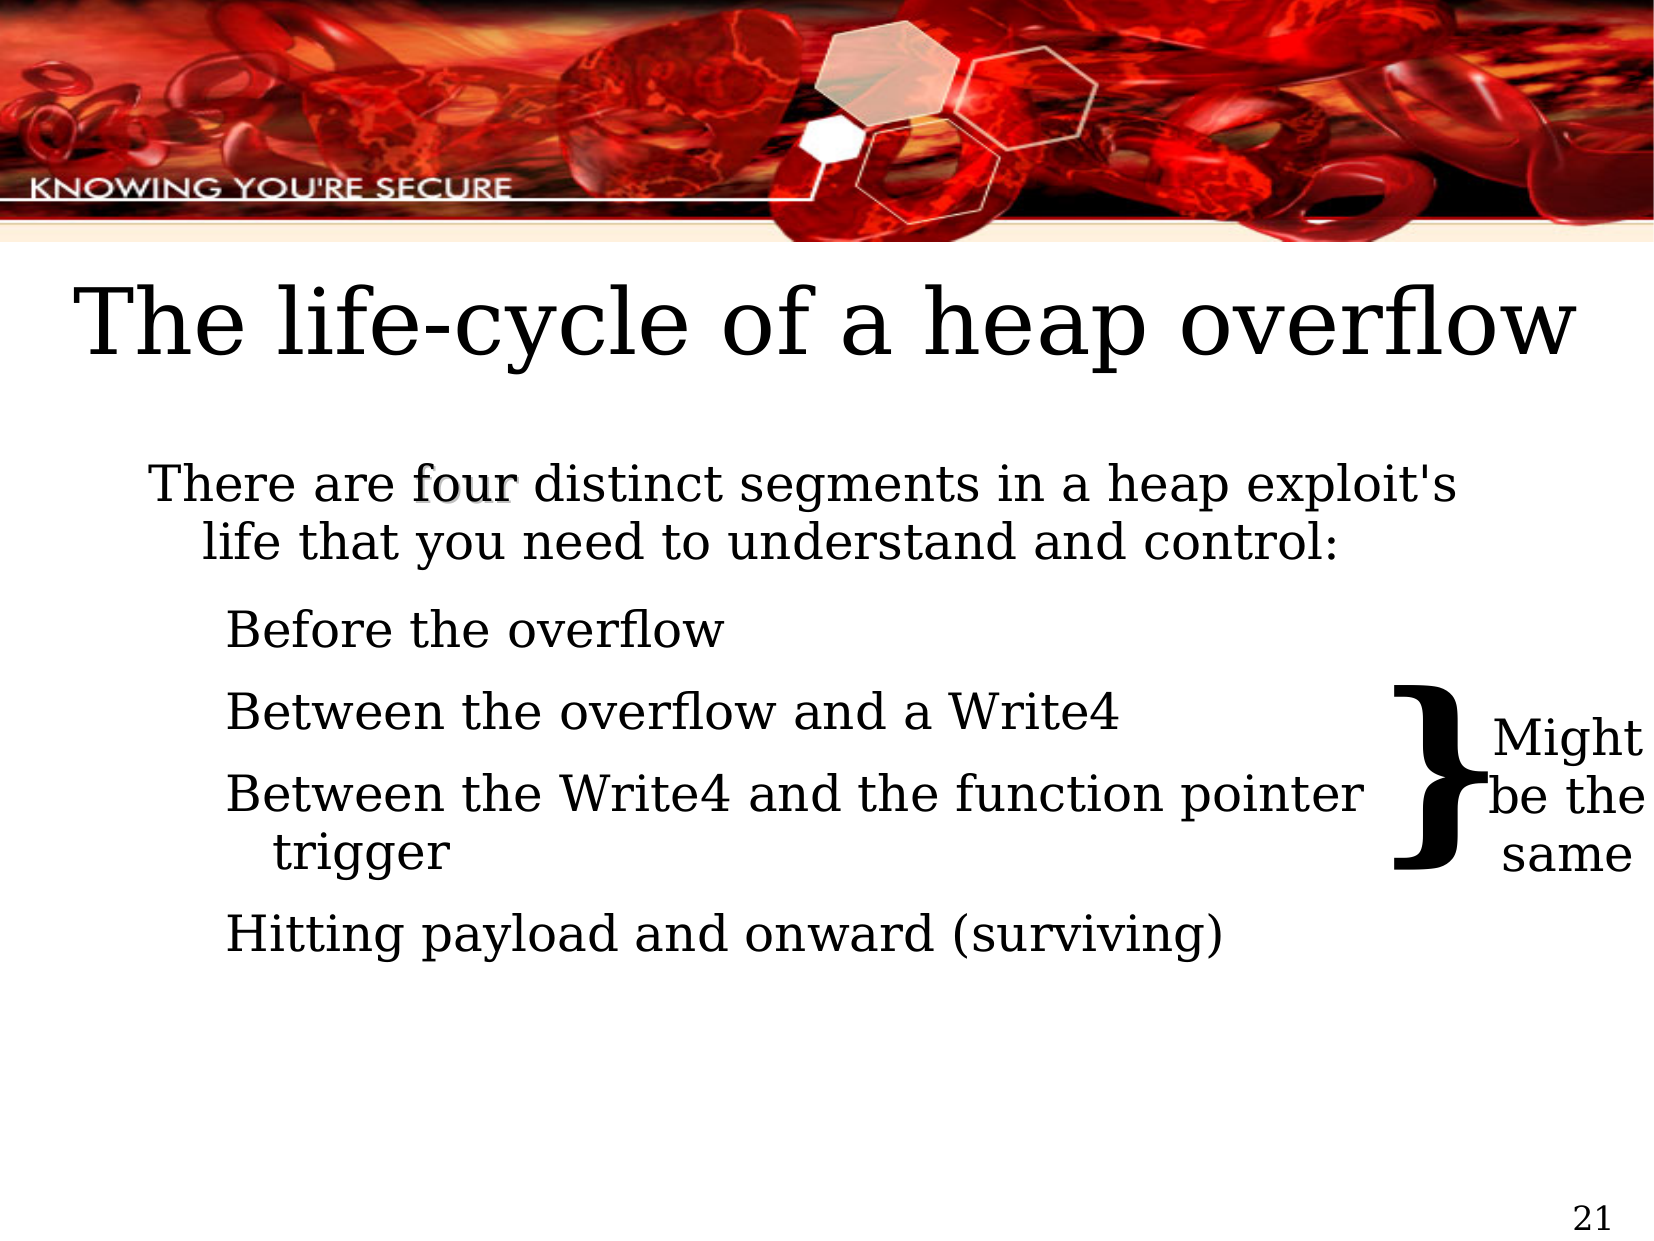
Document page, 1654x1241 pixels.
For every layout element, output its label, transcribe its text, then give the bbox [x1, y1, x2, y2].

picture [0, 0, 1654, 242]
title The life-cycle of a heap overflow [29, 219, 1625, 427]
text_box } [1375, 649, 1505, 885]
text_box Might be the same [1488, 708, 1648, 884]
list There are four distinct segments in a heap exploit's life that you need to understand and control: Before the overflow Between the overflow and a Write4 Between the Write4 and the function pointer trigger Hitting payload and onward (surviving) [131, 454, 1544, 1189]
